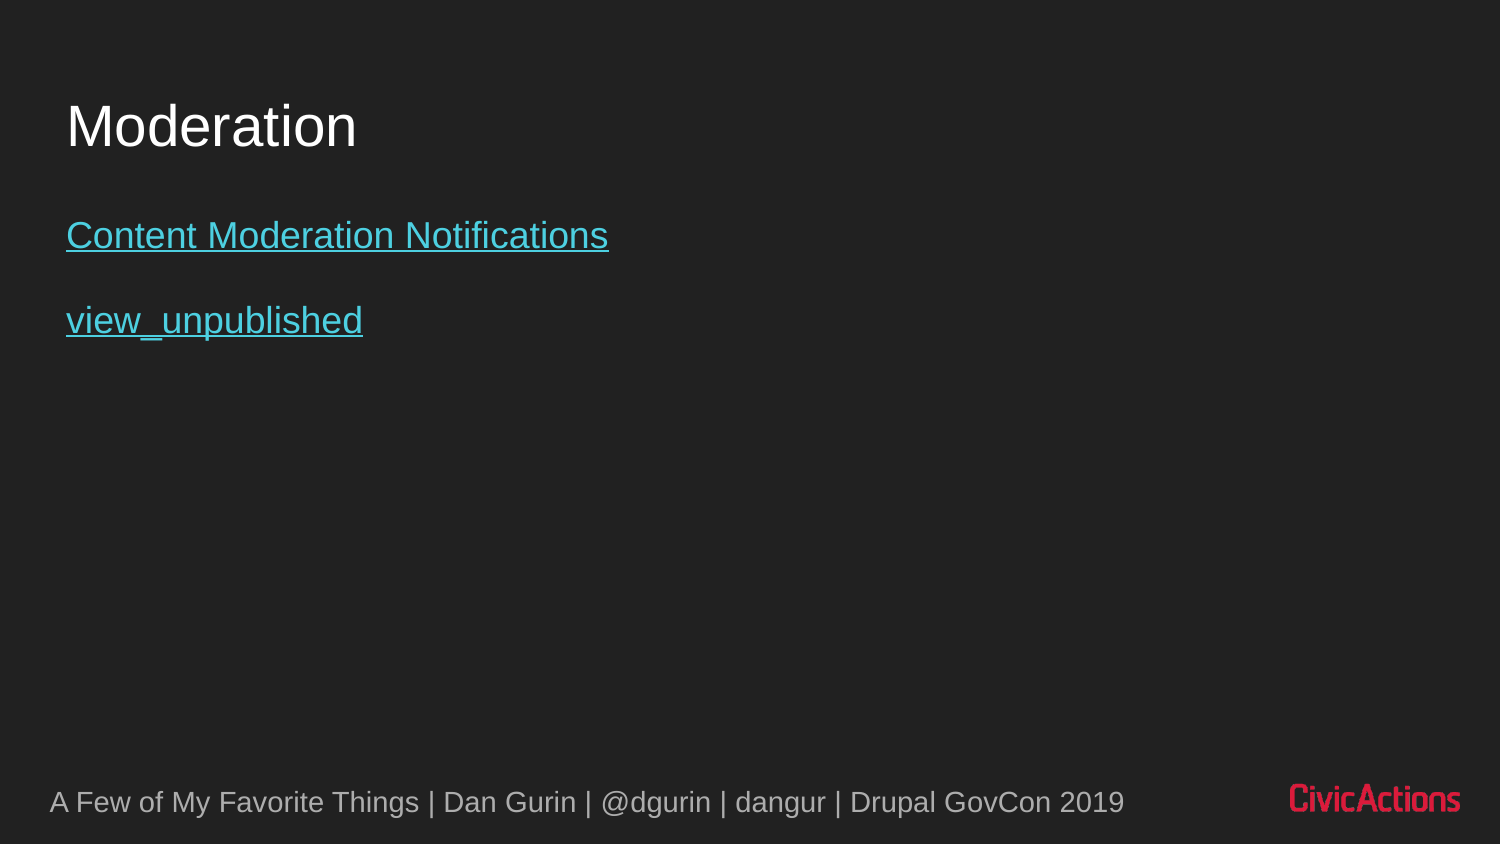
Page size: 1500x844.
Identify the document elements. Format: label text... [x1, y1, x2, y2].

list Content Moderation Notifications view_unpublished [51, 189, 1449, 750]
picture [1290, 783, 1460, 812]
title Moderation [51, 72, 1449, 167]
